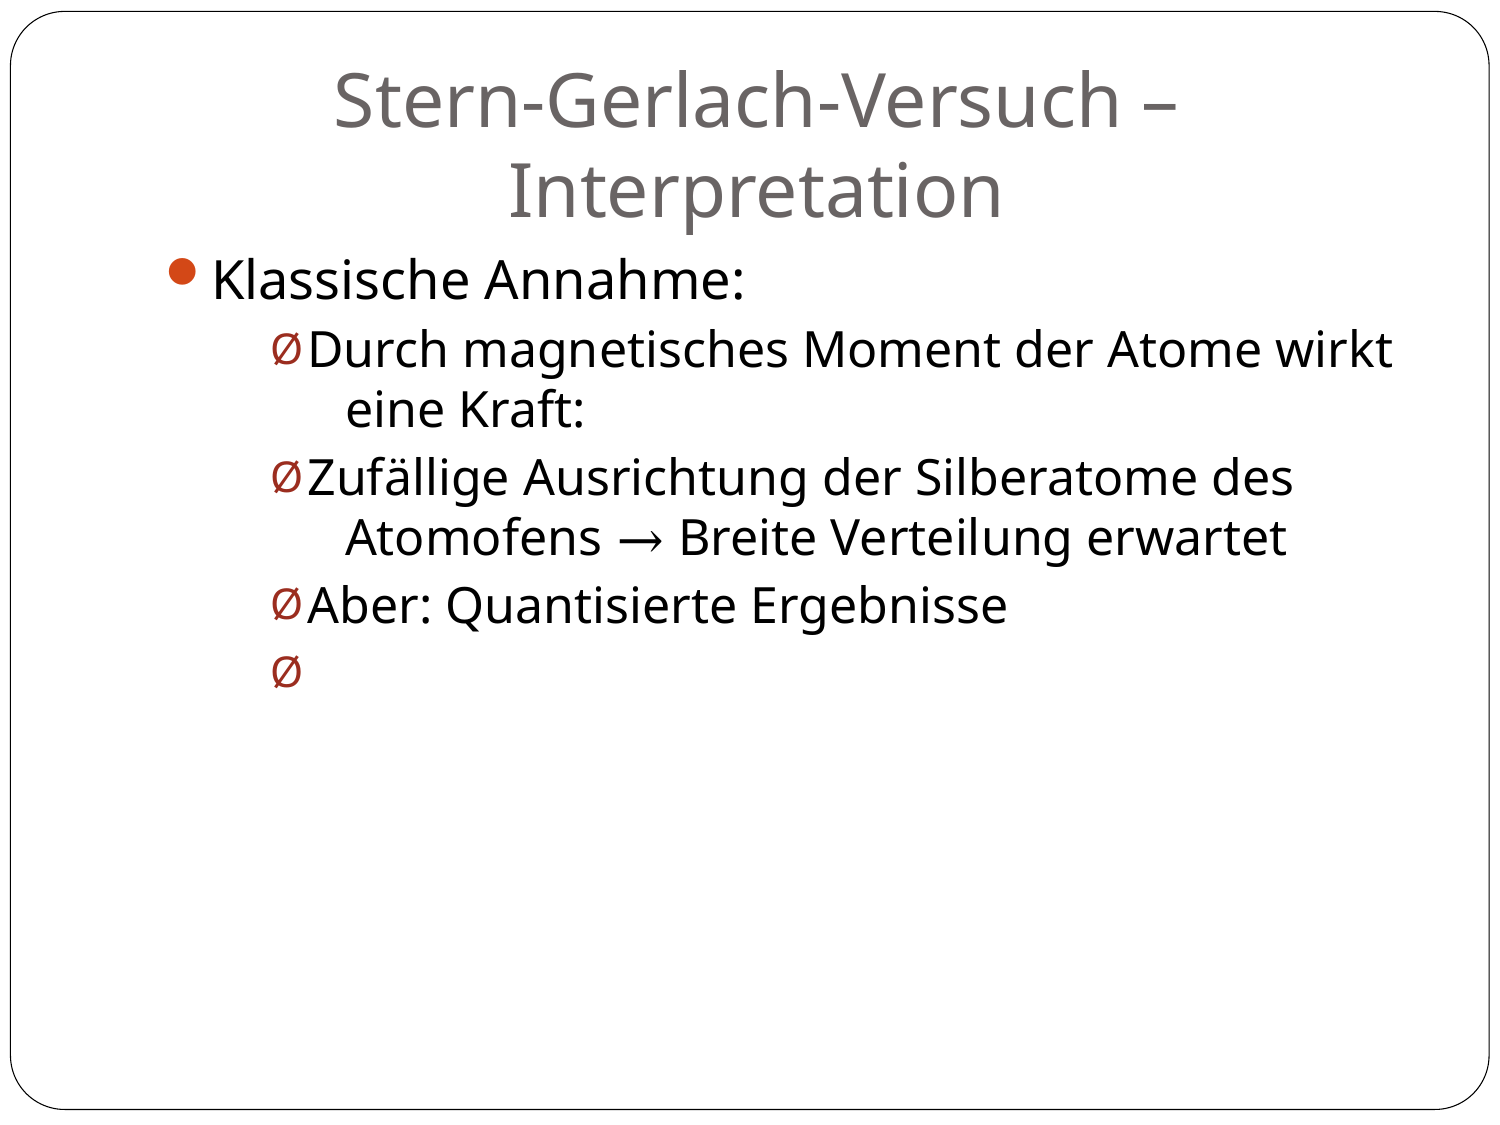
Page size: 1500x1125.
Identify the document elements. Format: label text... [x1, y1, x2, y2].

list Klassische Annahme: Durch magnetisches Moment der Atome wirkt eine Kraft: Zufällige Ausrichtung der Silberatome des Atomofens → Breite Verteilung erwartet Aber: Quantisierte Ergebnisse [150, 237, 1426, 988]
title Stern-Gerlach-Versuch – Interpretation [88, 45, 1426, 185]
